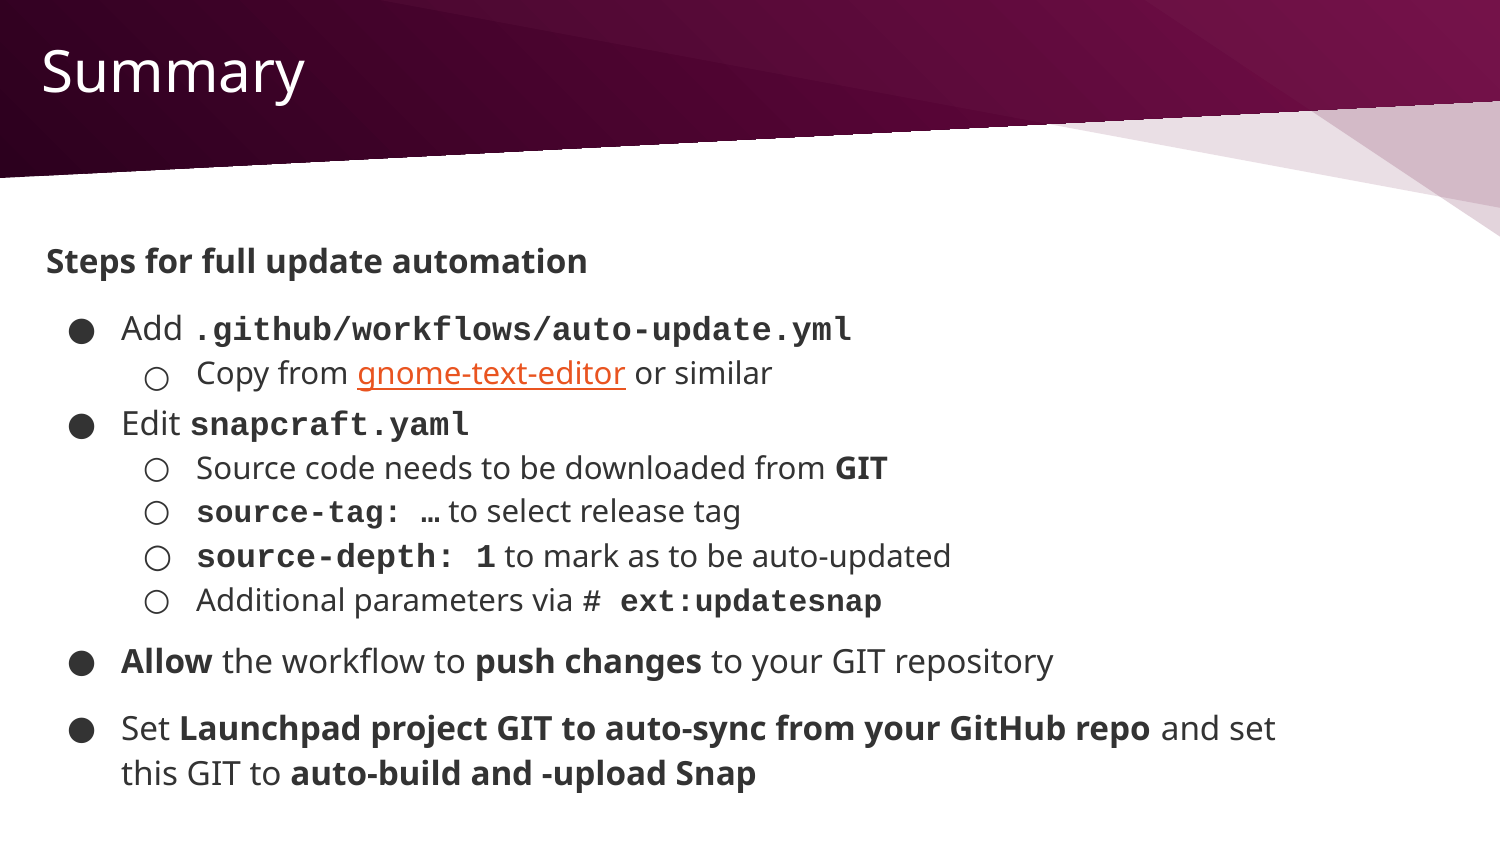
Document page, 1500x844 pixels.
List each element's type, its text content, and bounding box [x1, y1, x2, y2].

list Steps for full update automation Add .github/workflows/auto-update.yml Copy from gnome-text-editor or similar Edit snapcraft.yaml Source code needs to be downloaded from GIT source-tag: … to select release tag source-depth: 1 to mark as to be auto-updated Additional parameters via # ext:updatesnap Allow the workflow to push changes to your GIT repository Set Launchpad project GIT to auto-sync from your GitHub repo and set this GIT to auto-build and -upload Snap [35, 229, 1324, 789]
title Summary [41, 5, 1336, 134]
